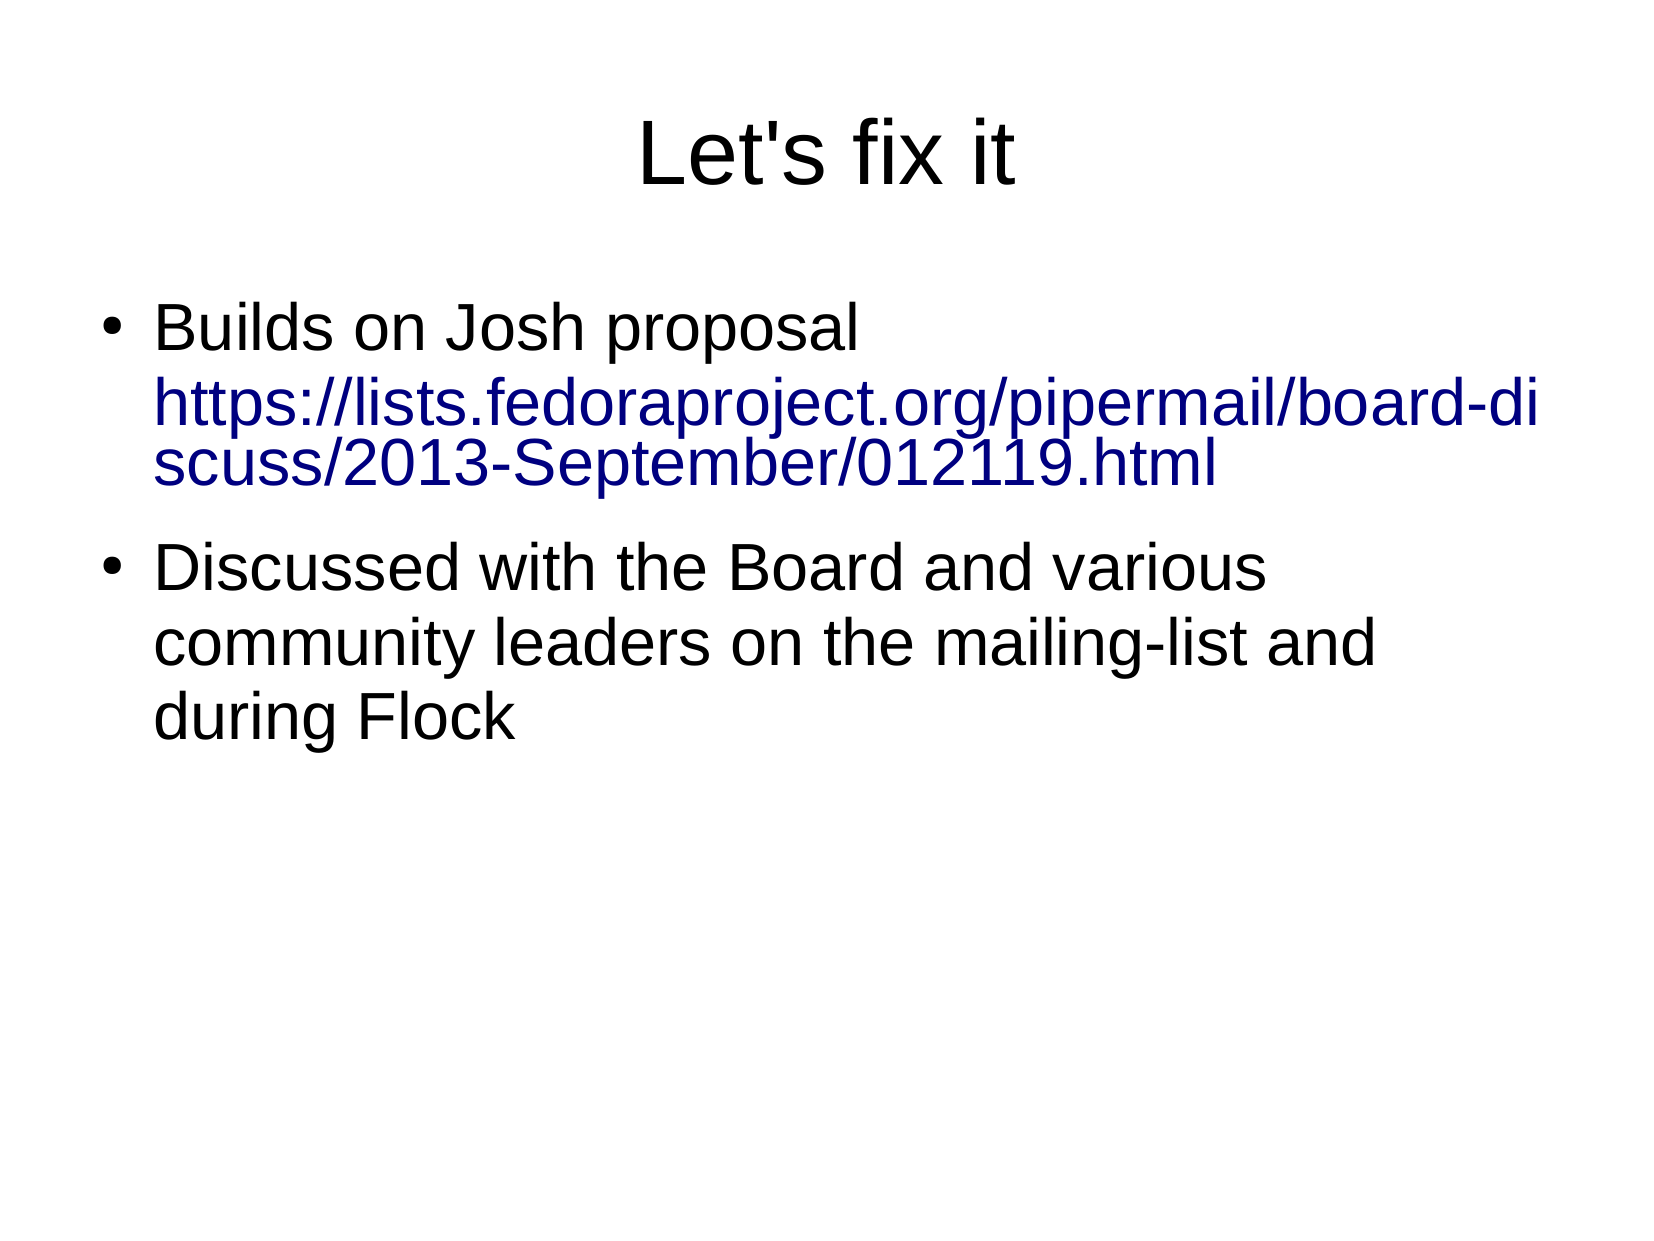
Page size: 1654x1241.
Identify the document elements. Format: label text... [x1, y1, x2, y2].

list Builds on Josh proposal https://lists.fedoraproject.org/pipermail/board-discuss/2013-September/012119.html Discussed with the Board and various community leaders on the mailing-list and during Flock [82, 290, 1571, 1010]
title Let's fix it [82, 49, 1571, 257]
